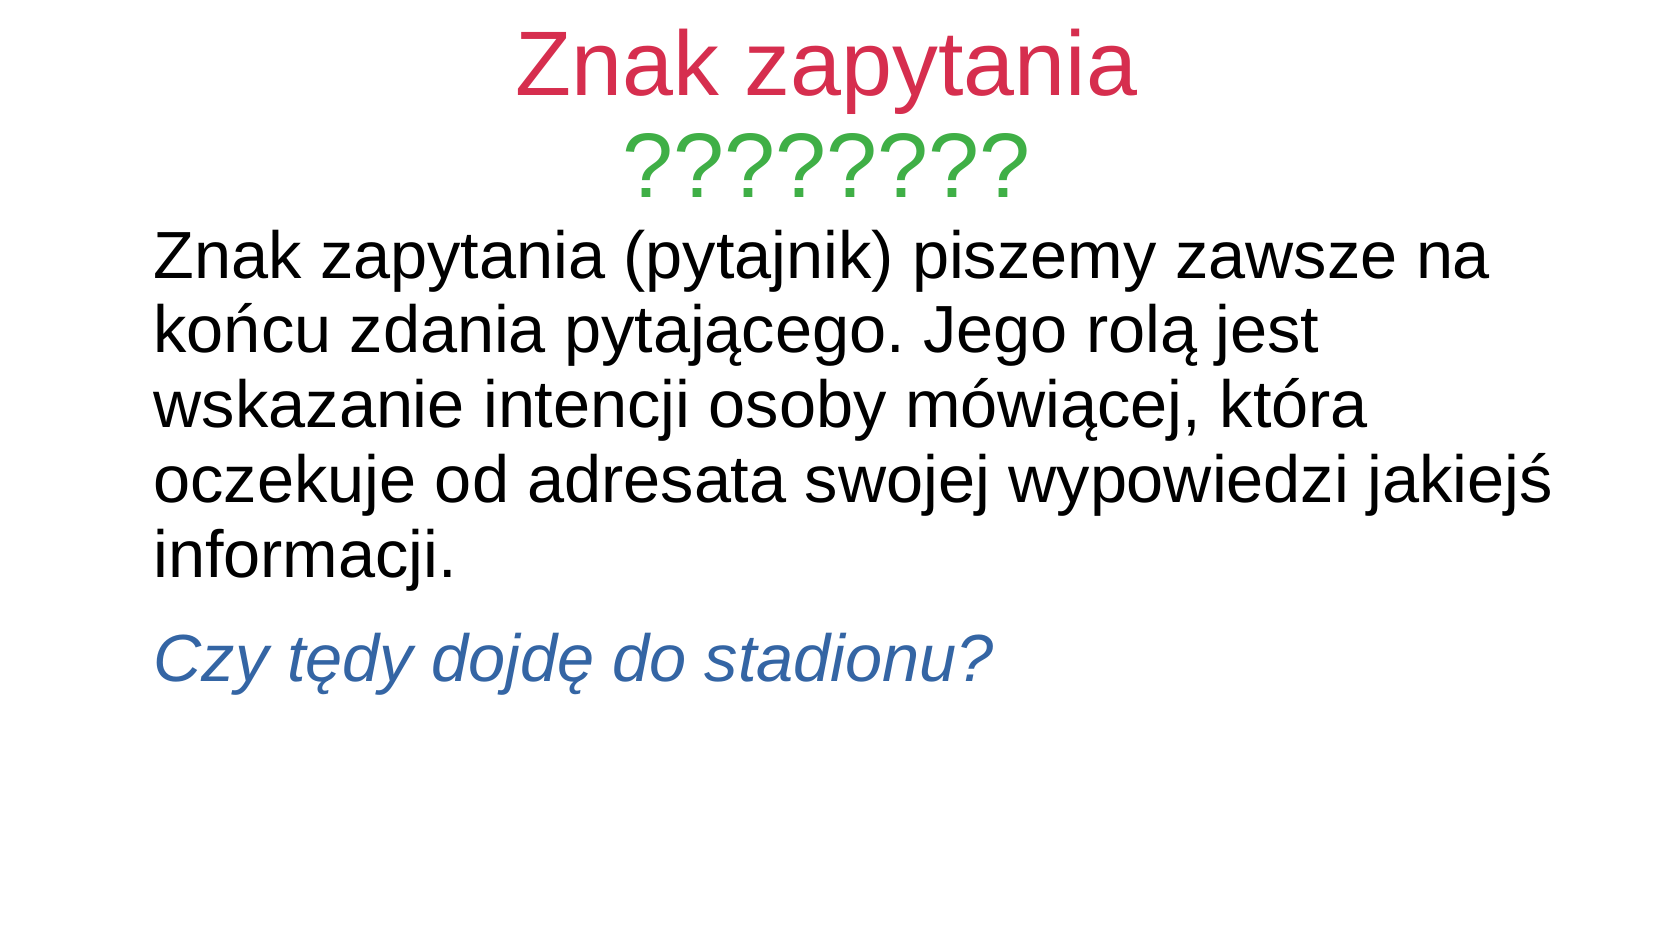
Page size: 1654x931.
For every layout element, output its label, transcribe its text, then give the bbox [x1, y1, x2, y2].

list Znak zapytania (pytajnik) piszemy zawsze na końcu zdania pytającego. Jego rolą jest wskazanie intencji osoby mówiącej, która oczekuje od adresata swojej wypowiedzi jakiejś informacji. Czy tędy dojdę do stadionu? [82, 217, 1571, 758]
title Znak zapytania ???????? [82, 12, 1571, 217]
